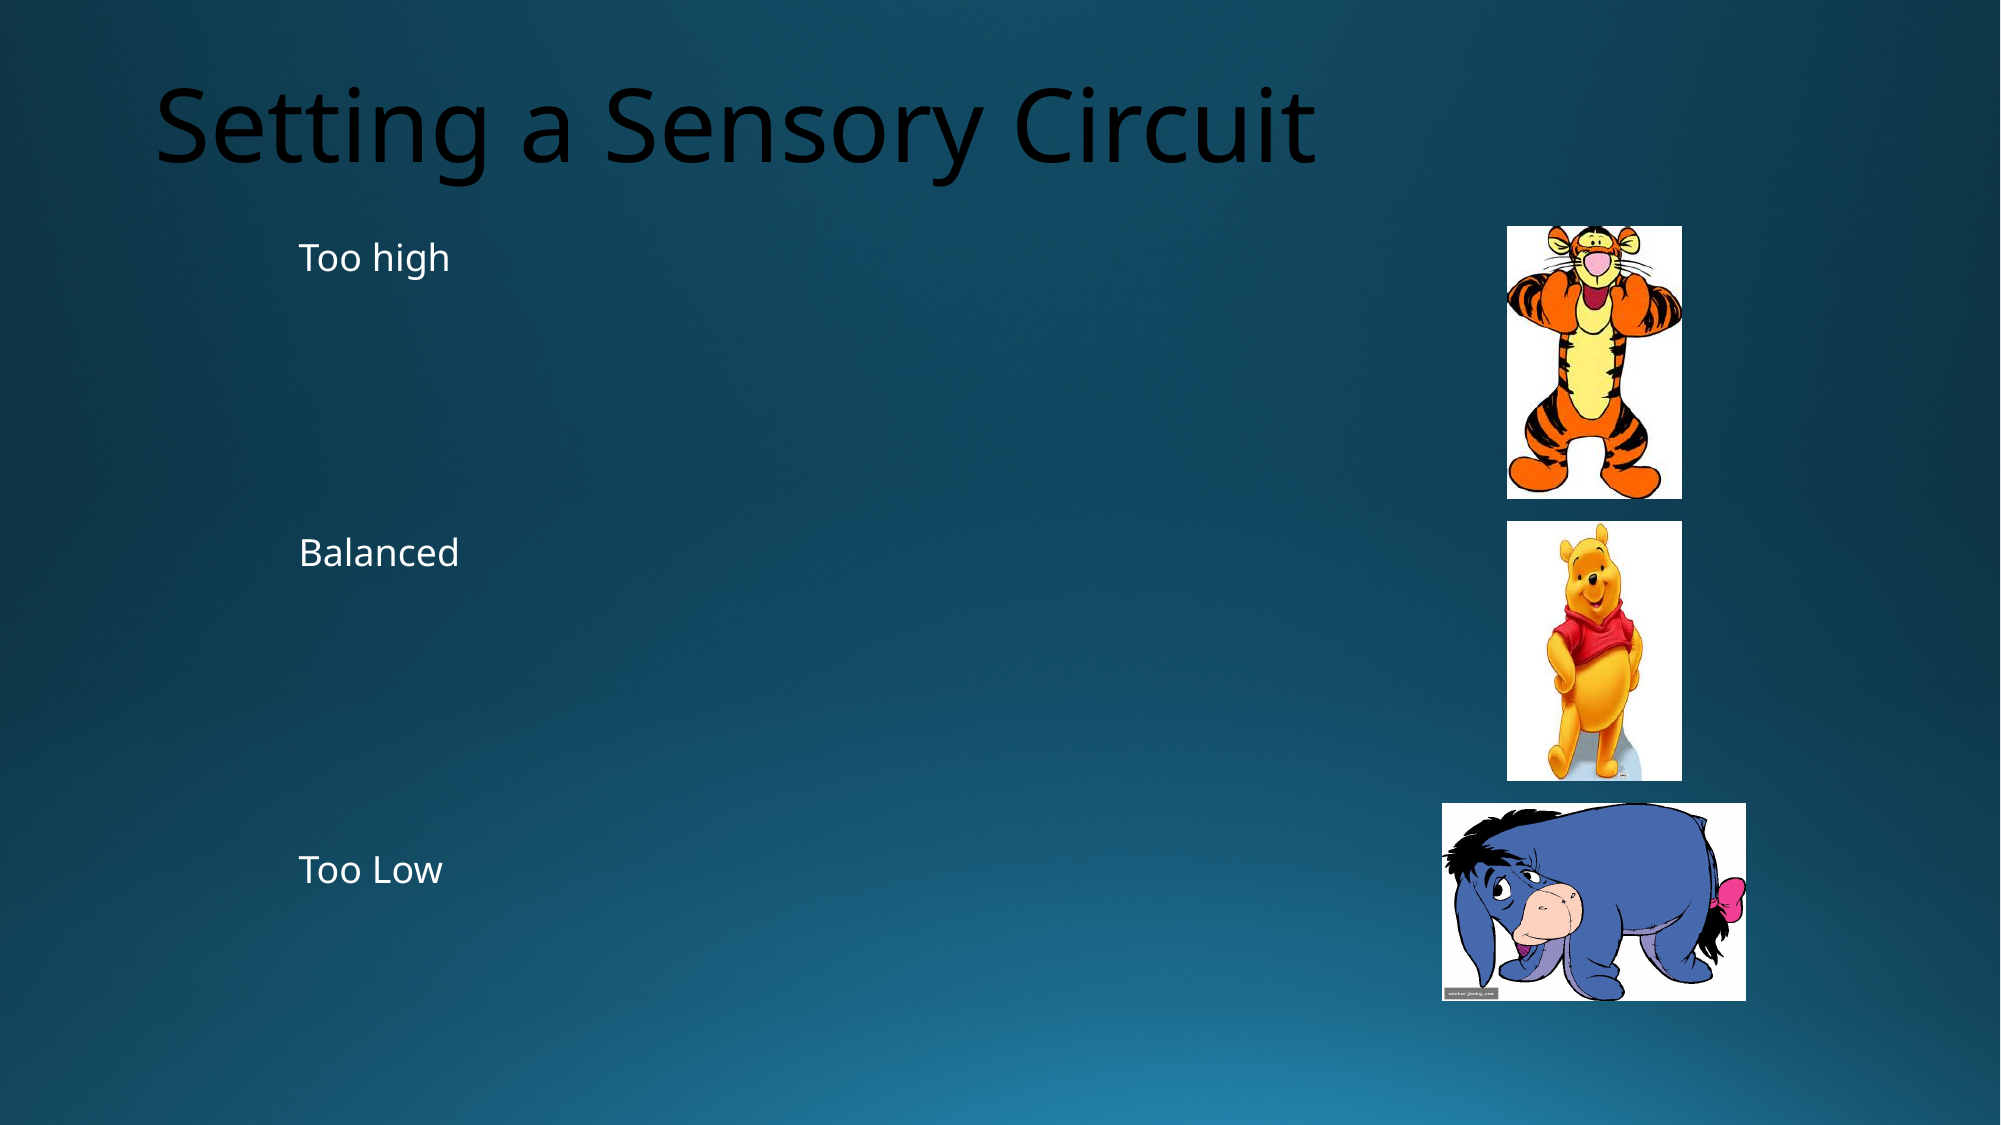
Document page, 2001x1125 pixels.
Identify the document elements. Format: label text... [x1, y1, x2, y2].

title Setting a Sensory Circuit [139, 67, 1865, 253]
text_box Too high [283, 226, 1286, 287]
text_box Too Low [283, 838, 710, 900]
text_box Balanced [283, 521, 738, 582]
picture [1507, 521, 1682, 781]
picture [1442, 803, 1746, 1001]
picture [1507, 226, 1682, 499]
